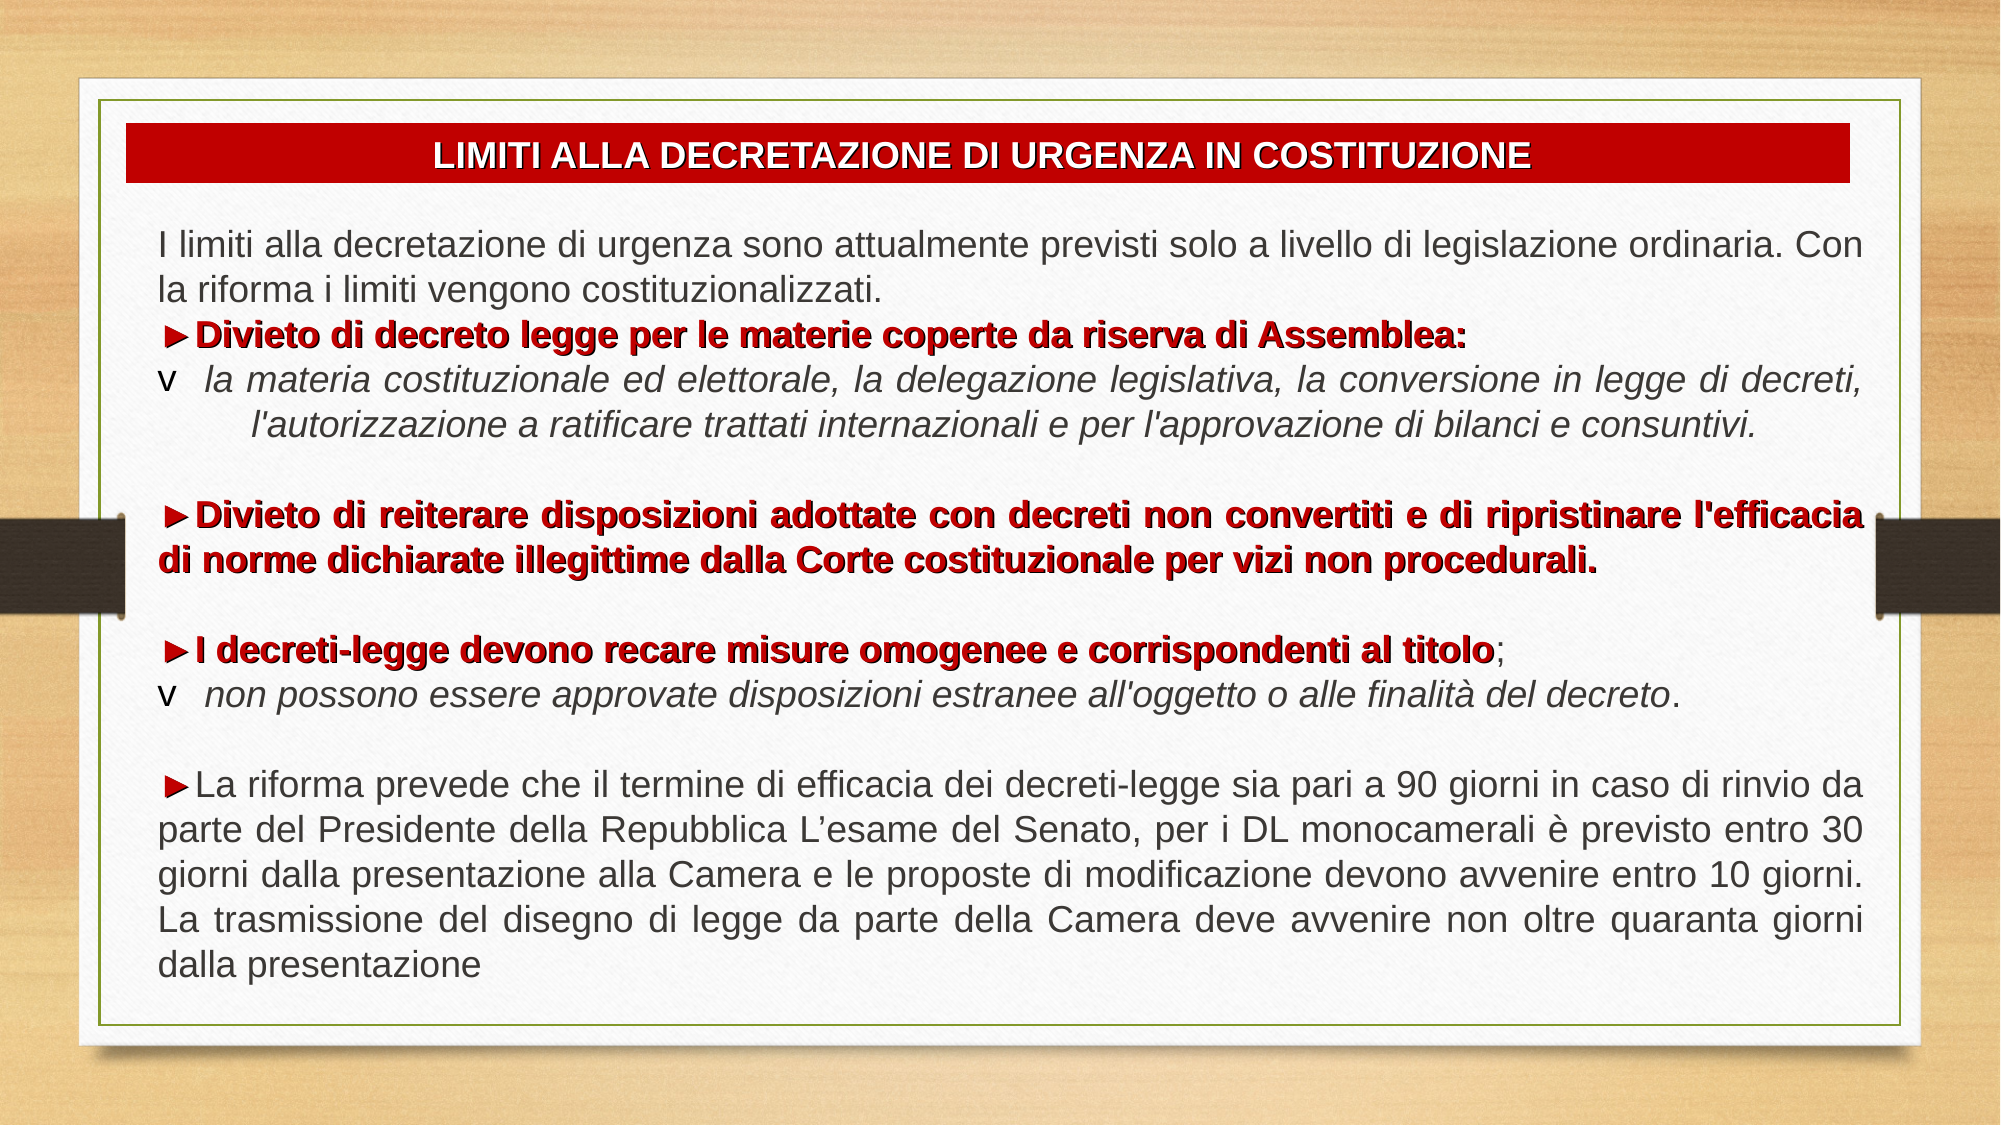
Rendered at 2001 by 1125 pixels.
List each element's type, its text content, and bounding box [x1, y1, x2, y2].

text_box LIMITI ALLA DECRETAZIONE DI URGENZA IN COSTITUZIONE [126, 123, 1850, 183]
text_box I limiti alla decretazione di urgenza sono attualmente previsti solo a livello di legislazione ordinaria. Con la riforma i limiti vengono costituzionalizzati. ►Divieto di decreto legge per le materie coperte da riserva di Assemblea: la materia costituzionale ed elettorale, la delegazione legislativa, la conversione in legge di decreti, l'autorizzazione a ratificare trattati internazionali e per l'approvazione di bilanci e consuntivi. ►Divieto di reiterare disposizioni adottate con decreti non convertiti e di ripristinare l'efficacia di norme dichiarate illegittime dalla Corte costituzionale per vizi non procedurali. ►I decreti-legge devono recare misure omogenee e corrispondenti al titolo; non possono essere approvate disposizioni estranee all'oggetto o alle finalità del decreto. ►La riforma prevede che il termine di efficacia dei decreti-legge sia pari a 90 giorni in caso di rinvio da parte del Presidente della Repubblica L’esame del Senato, per i DL monocamerali è previsto entro 30 giorni dalla presentazione alla Camera e le proposte di modificazione devono avvenire entro 10 giorni. La trasmissione del disegno di legge da parte della Camera deve avvenire non oltre quaranta giorni dalla presentazione [143, 212, 1879, 992]
